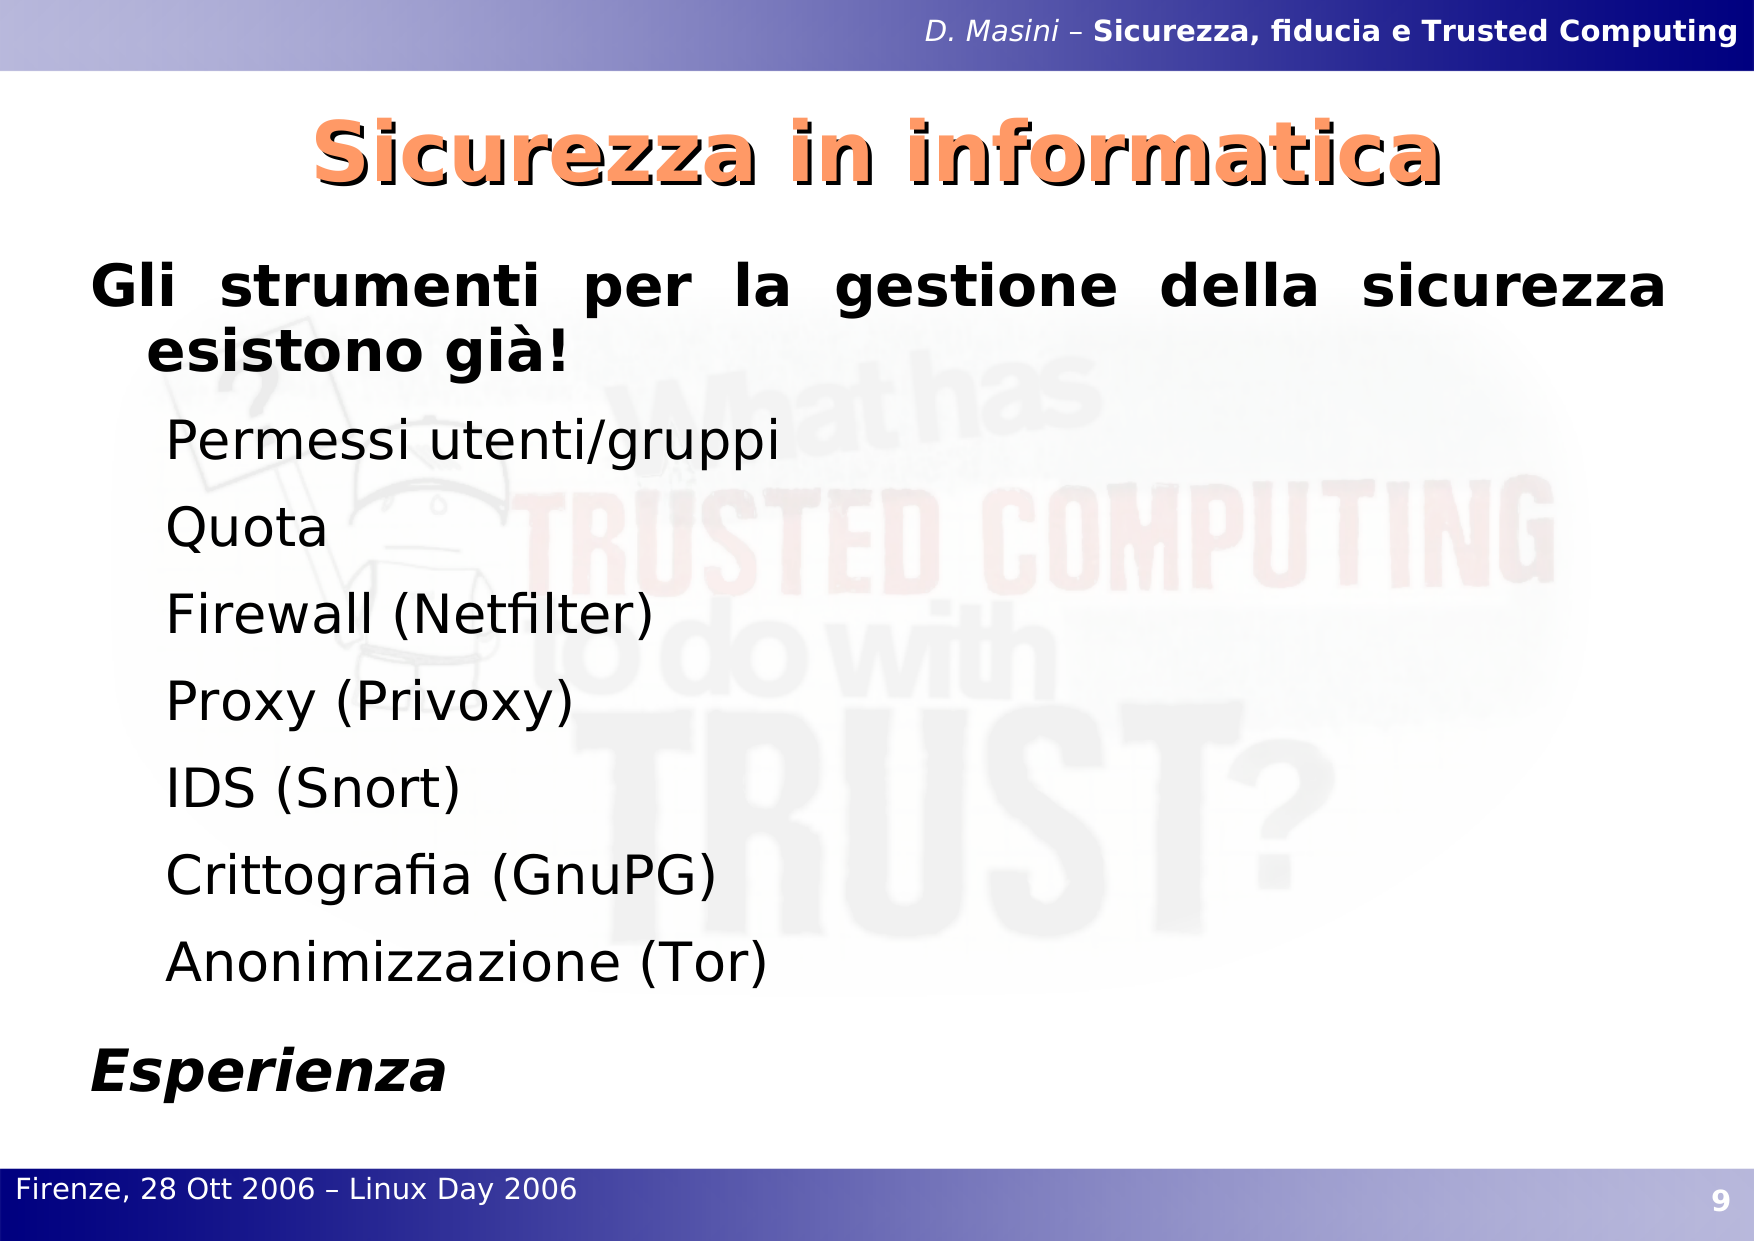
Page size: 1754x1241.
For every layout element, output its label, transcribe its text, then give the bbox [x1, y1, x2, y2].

list Gli strumenti per la gestione della sicurezza esistono già! Permessi utenti/gruppi Quota Firewall (Netfilter) Proxy (Privoxy) IDS (Snort) Crittografia (GnuPG) Anonimizzazione (Tor) Esperienza [90, 254, 1669, 1108]
title Sicurezza in informatica [87, 49, 1667, 257]
text_box Firenze, 28 Ott 2006 – Linux Day 2006 [0, 1175, 1314, 1234]
picture [0, 0, 1754, 1241]
text_box D. Masini – Sicurezza, fiducia e Trusted Computing [602, 7, 1754, 63]
text_box <numero> [1641, 1185, 1732, 1223]
